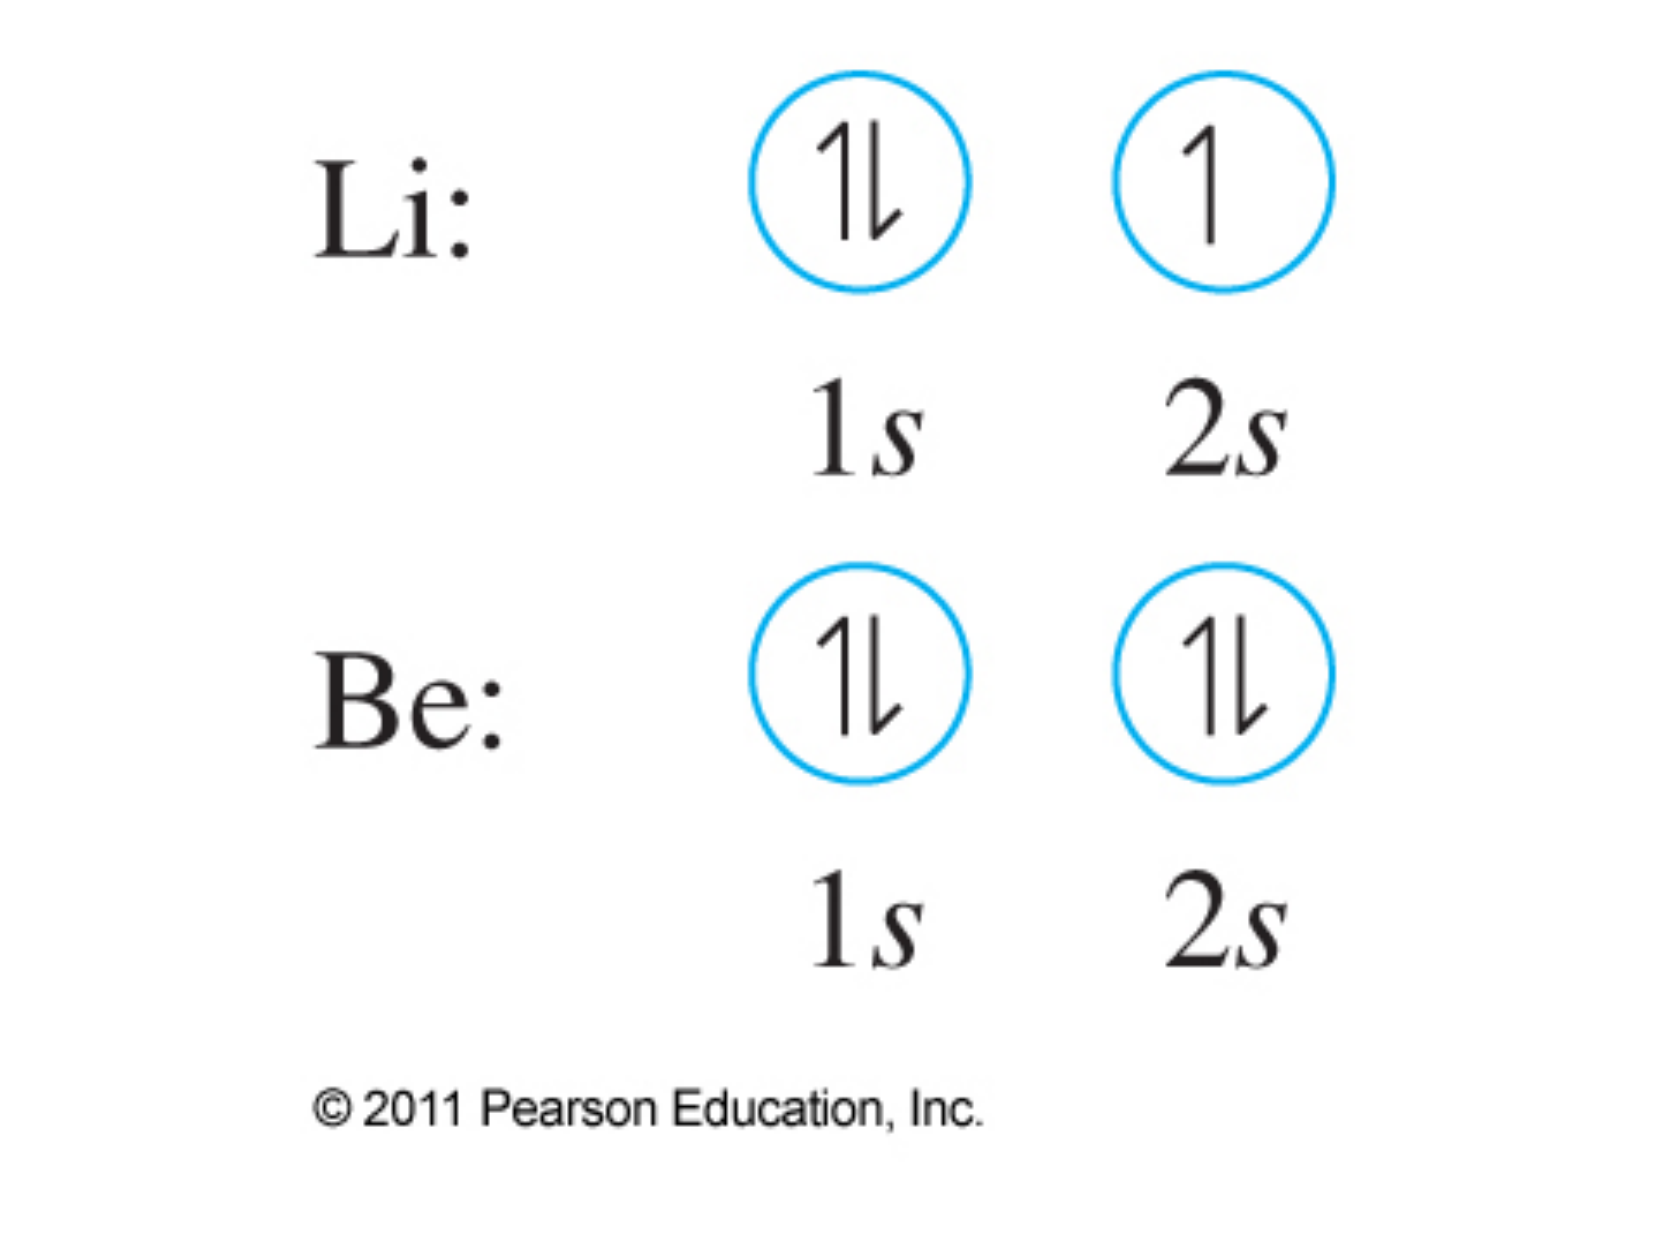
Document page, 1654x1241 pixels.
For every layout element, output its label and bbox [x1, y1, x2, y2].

picture [248, 0, 1406, 1241]
